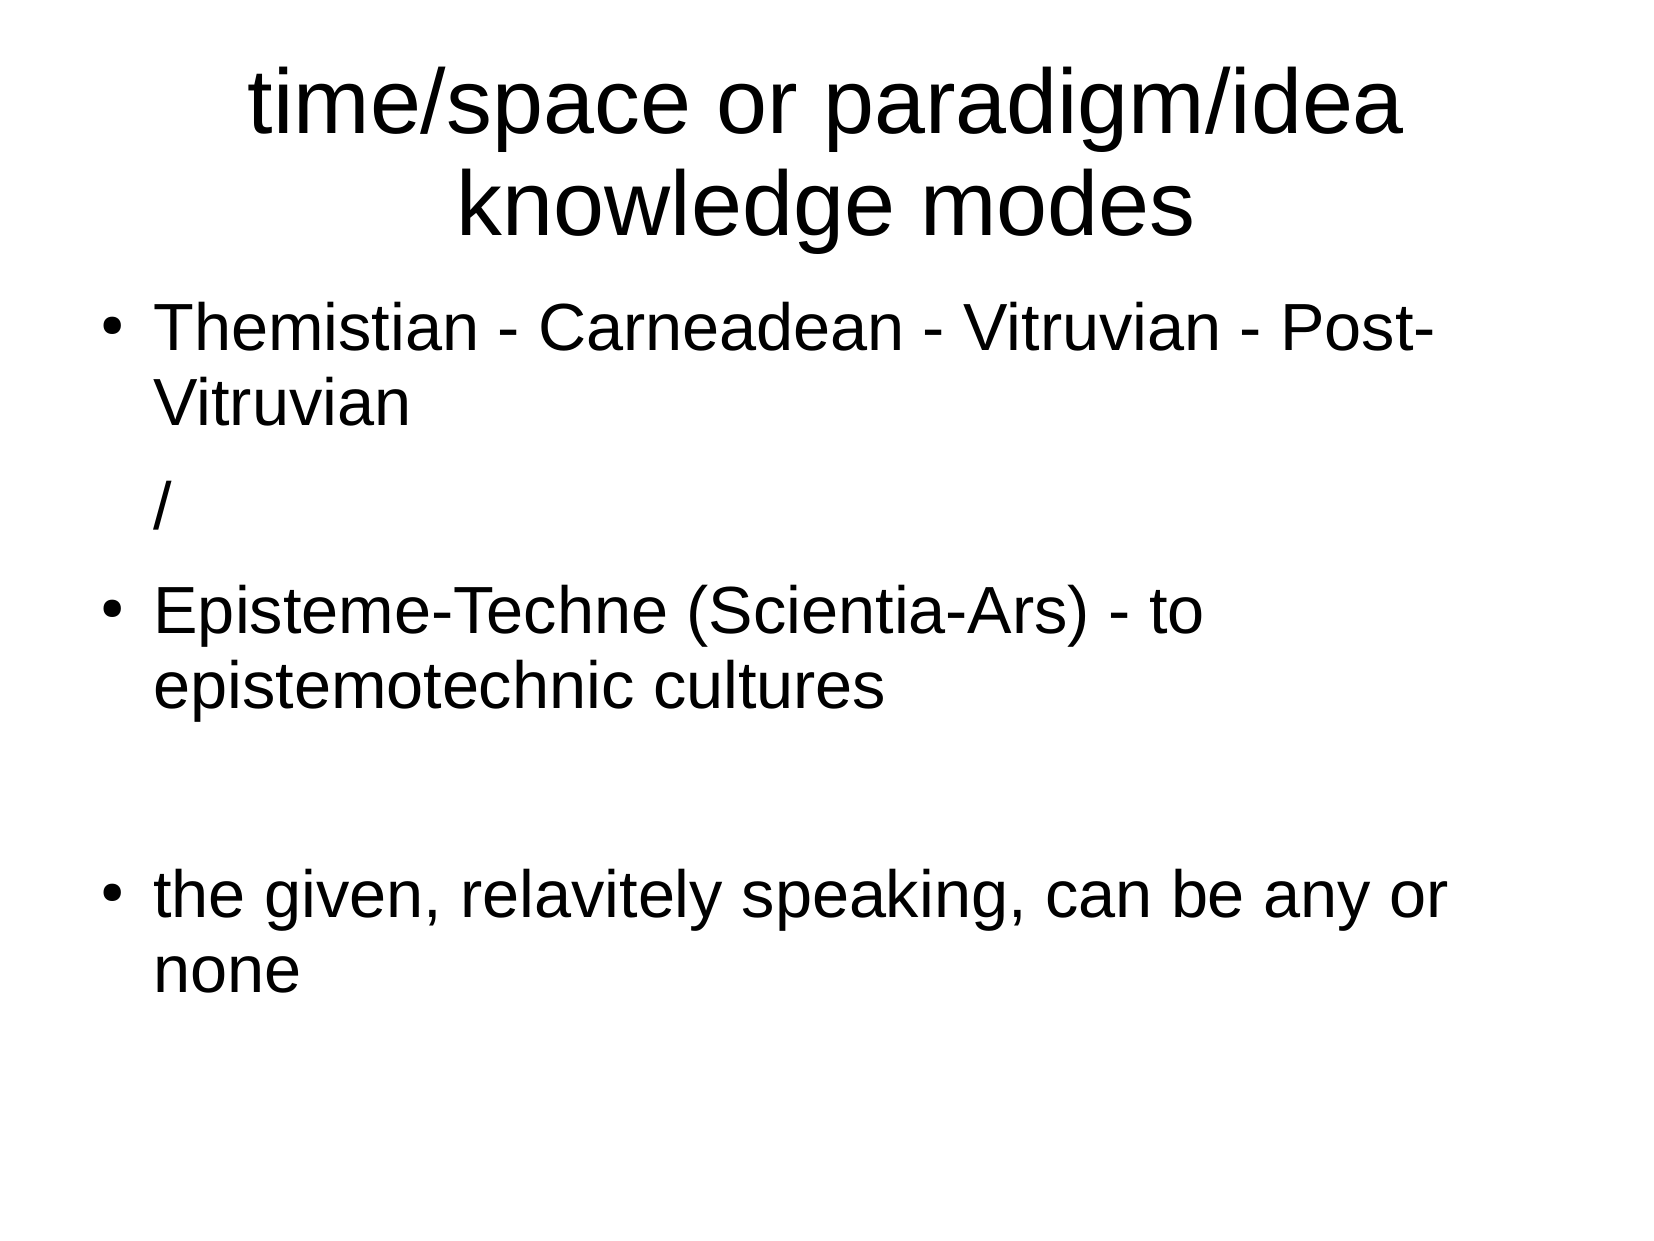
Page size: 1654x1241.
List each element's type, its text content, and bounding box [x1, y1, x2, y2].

list Themistian - Carneadean - Vitruvian - Post-Vitruvian / Episteme-Techne (Scientia-Ars) - to epistemotechnic cultures the given, relavitely speaking, can be any or none [82, 290, 1571, 1010]
title time/space or paradigm/idea knowledge modes [82, 49, 1571, 257]
